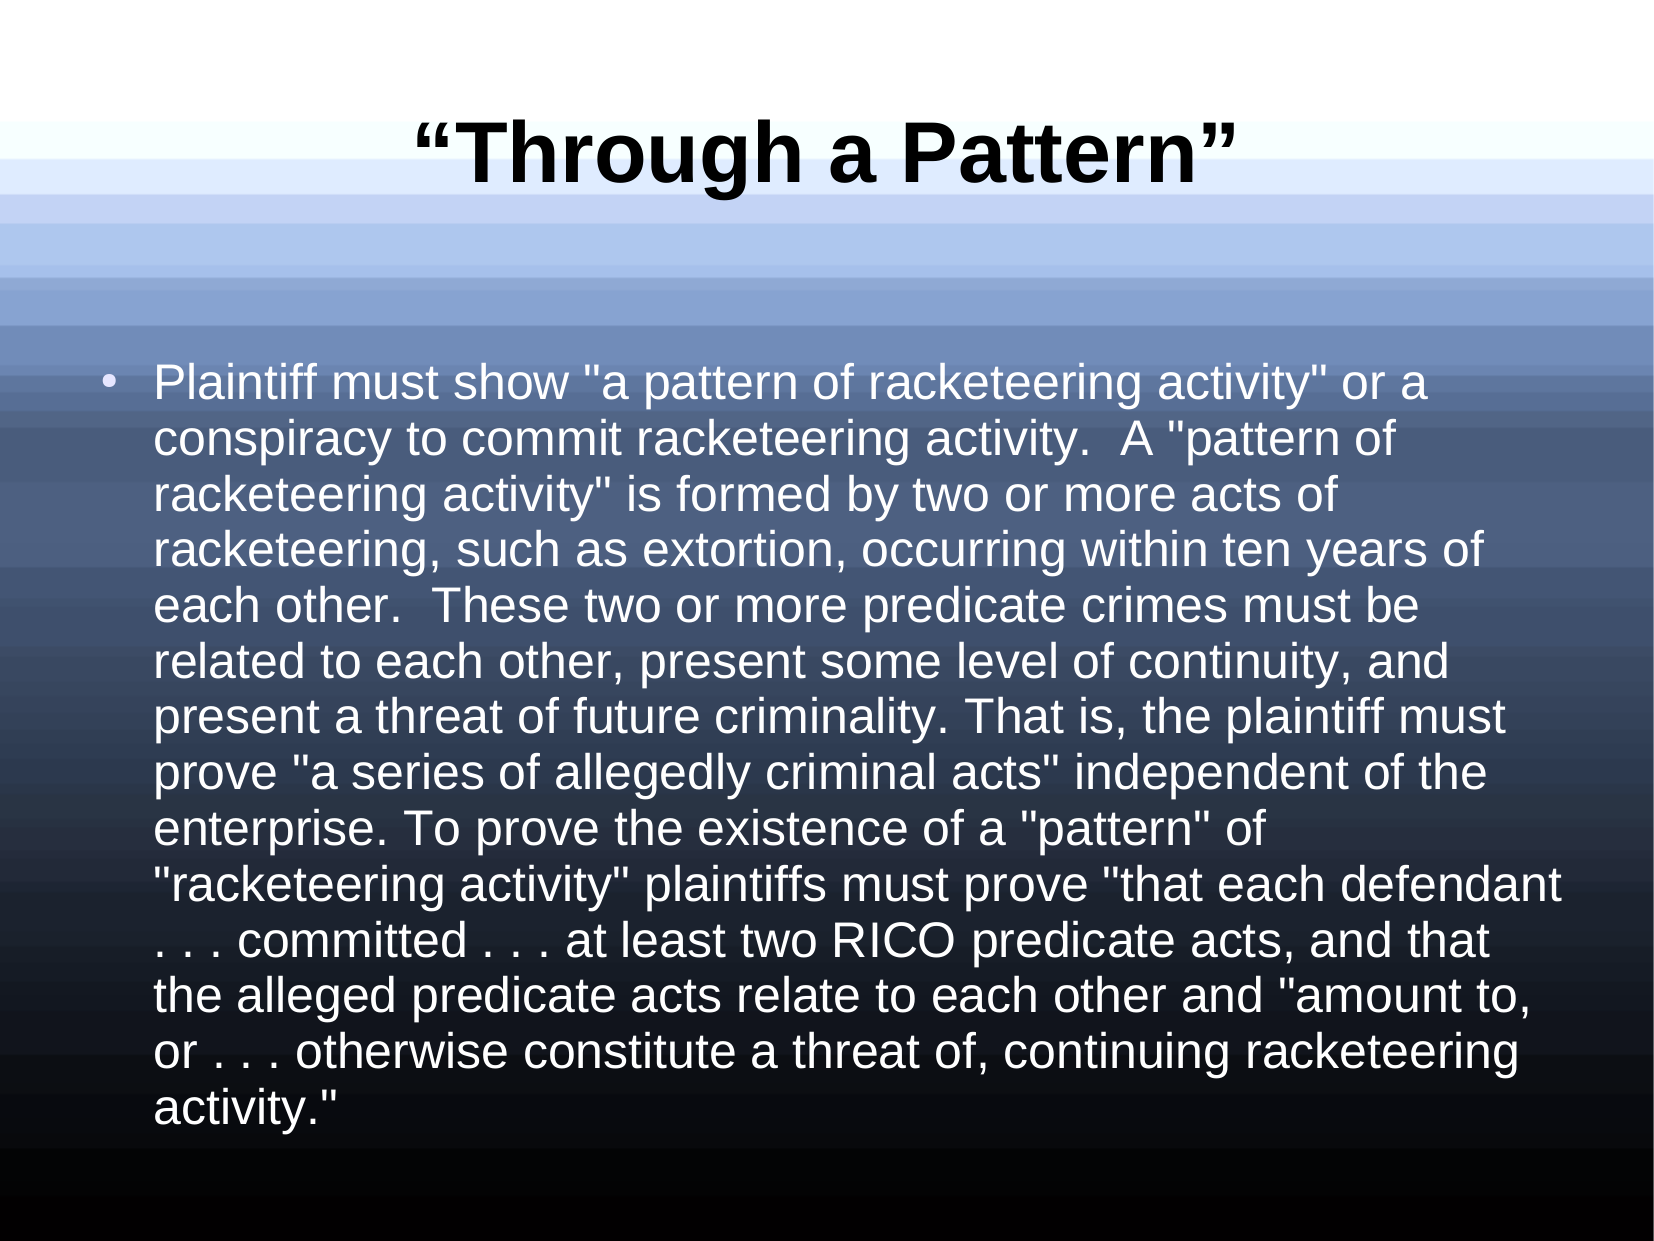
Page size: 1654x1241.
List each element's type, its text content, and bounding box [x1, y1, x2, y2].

title “Through a Pattern” [82, 49, 1571, 257]
list Plaintiff must show "a pattern of racketeering activity" or a conspiracy to commit racketeering activity. A "pattern of racketeering activity" is formed by two or more acts of racketeering, such as extortion, occurring within ten years of each other. These two or more predicate crimes must be related to each other, present some level of continuity, and present a threat of future criminality. That is, the plaintiff must prove "a series of allegedly criminal acts" independent of the enterprise. To prove the existence of a "pattern" of "racketeering activity" plaintiffs must prove "that each defendant . . . committed . . . at least two RICO predicate acts, and that the alleged predicate acts relate to each other and "amount to, or . . . otherwise constitute a threat of, continuing racketeering activity." [82, 354, 1571, 1135]
picture [0, 0, 1654, 1241]
